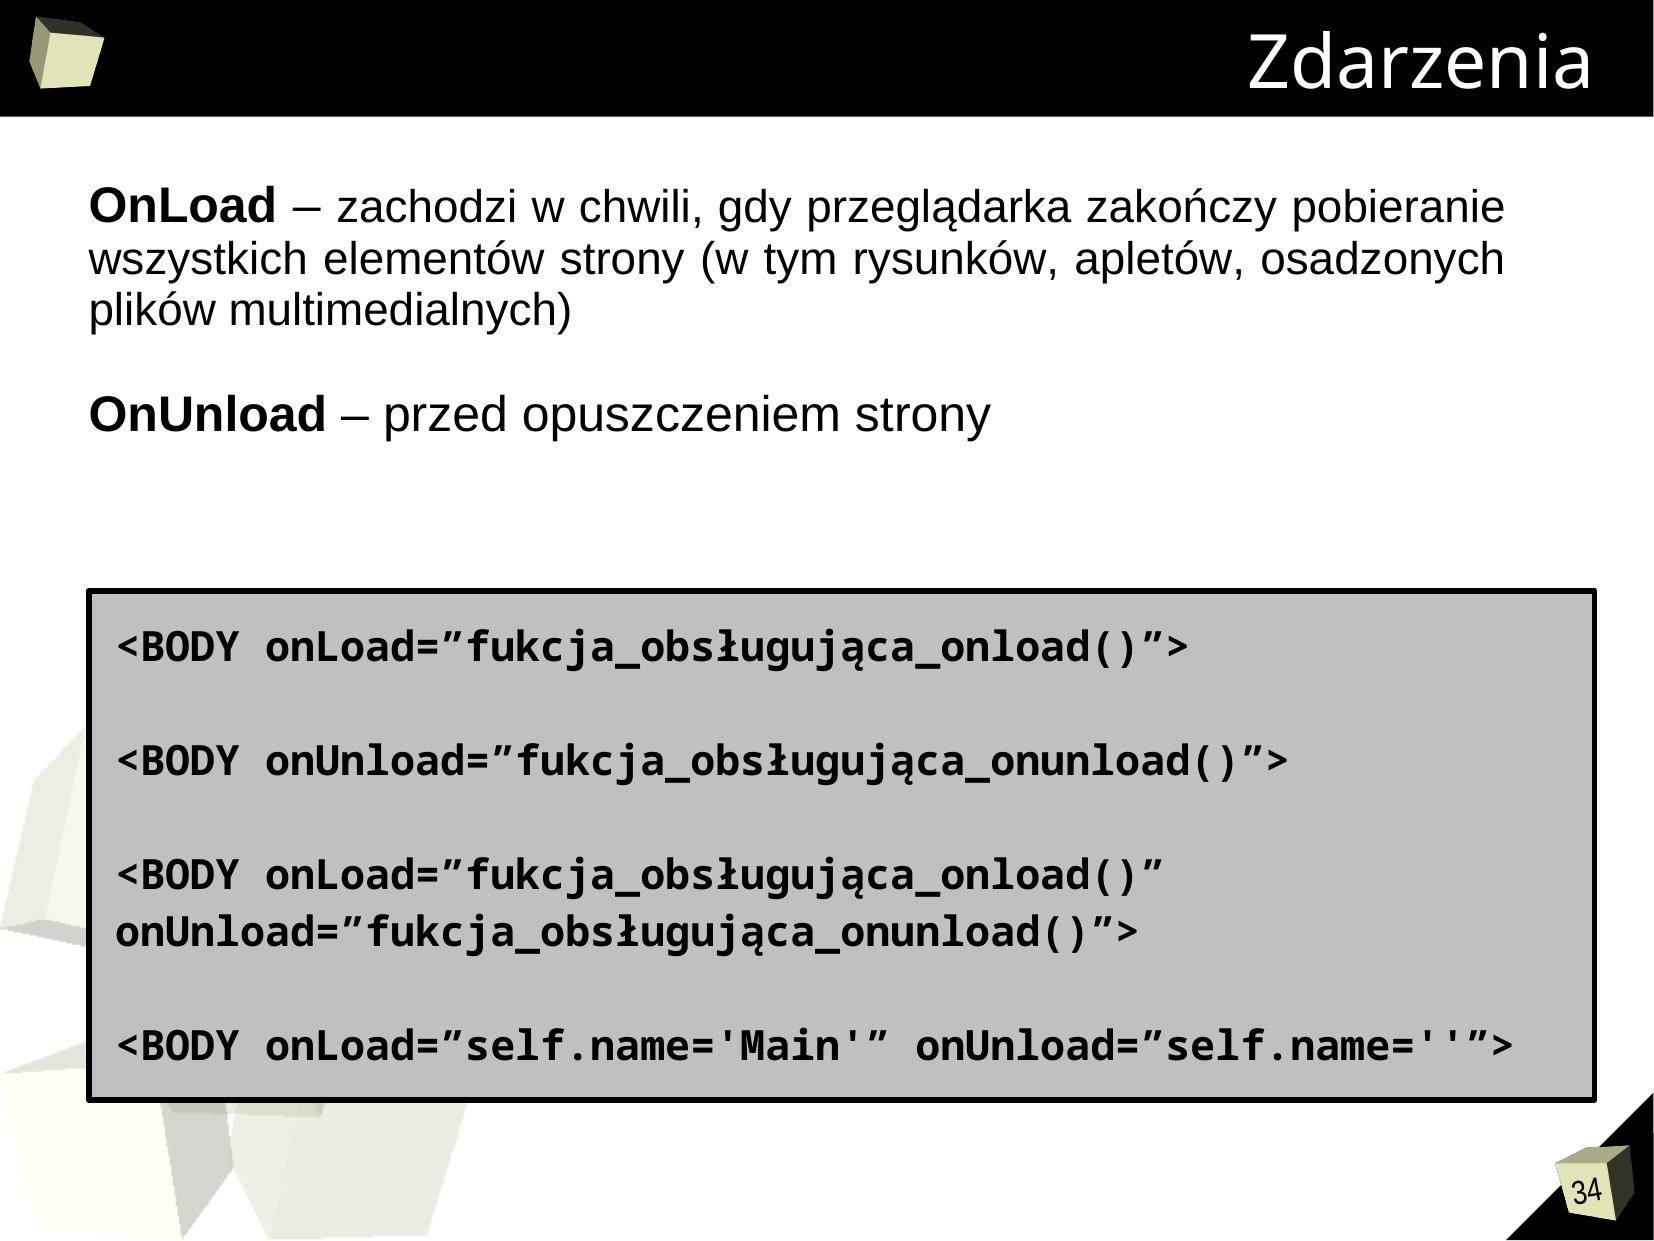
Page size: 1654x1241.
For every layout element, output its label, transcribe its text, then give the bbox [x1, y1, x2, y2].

title Zdarzenia [118, 0, 1595, 588]
text_box <BODY onLoad=”fukcja_obsługująca_onload()”> <BODY onUnload=”fukcja_obsługująca_onunload()”> <BODY onLoad=”fukcja_obsługująca_onload()” onUnload=”fukcja_obsługująca_onunload()”> <BODY onLoad=”self.name='Main'” onUnload=”self.name=''”> [88, 590, 1595, 1030]
picture [0, 726, 477, 1241]
text_box OnLoad – zachodzi w chwili, gdy przeglądarka zakończy pobieranie wszystkich elementów strony (w tym rysunków, apletów, osadzonych plików multimedialnych) OnUnload – przed opuszczeniem strony [88, 177, 1536, 443]
